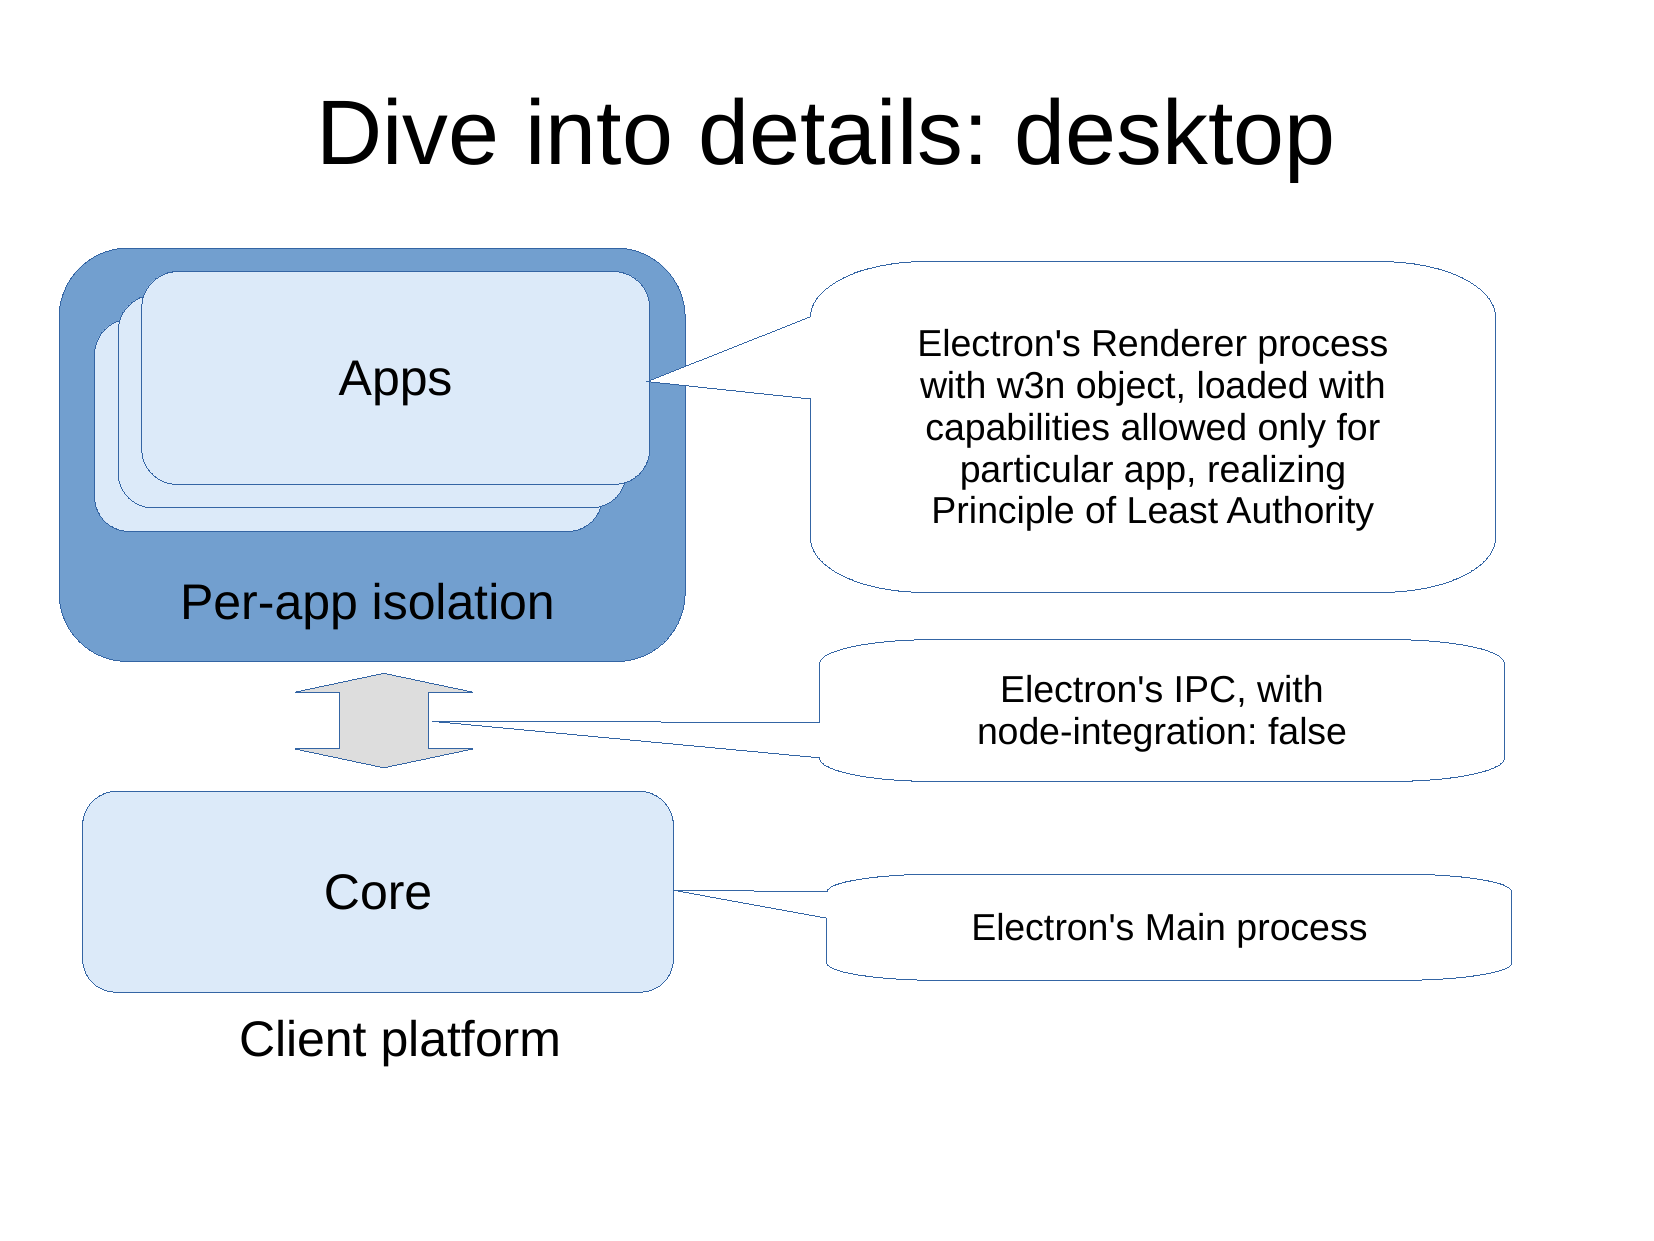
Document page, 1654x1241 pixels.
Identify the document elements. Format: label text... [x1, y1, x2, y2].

text_box Electron's Renderer process with w3n object, loaded with capabilities allowed only for particular app, realizing Principle of Least Authority [646, 261, 1496, 593]
text_box Electron's IPC, with node-integration: false [432, 639, 1505, 782]
text_box Core [82, 791, 674, 993]
text_box [59, 248, 686, 662]
title Dive into details: desktop [82, 29, 1571, 237]
text_box Apps [141, 271, 650, 485]
text_box Electron's Main process [674, 874, 1512, 981]
text_box Apps [118, 296, 625, 508]
text_box Client platform [224, 1003, 579, 1076]
text_box Per-app isolation [165, 566, 591, 650]
text_box [295, 673, 473, 768]
text_box Apps [94, 320, 601, 532]
